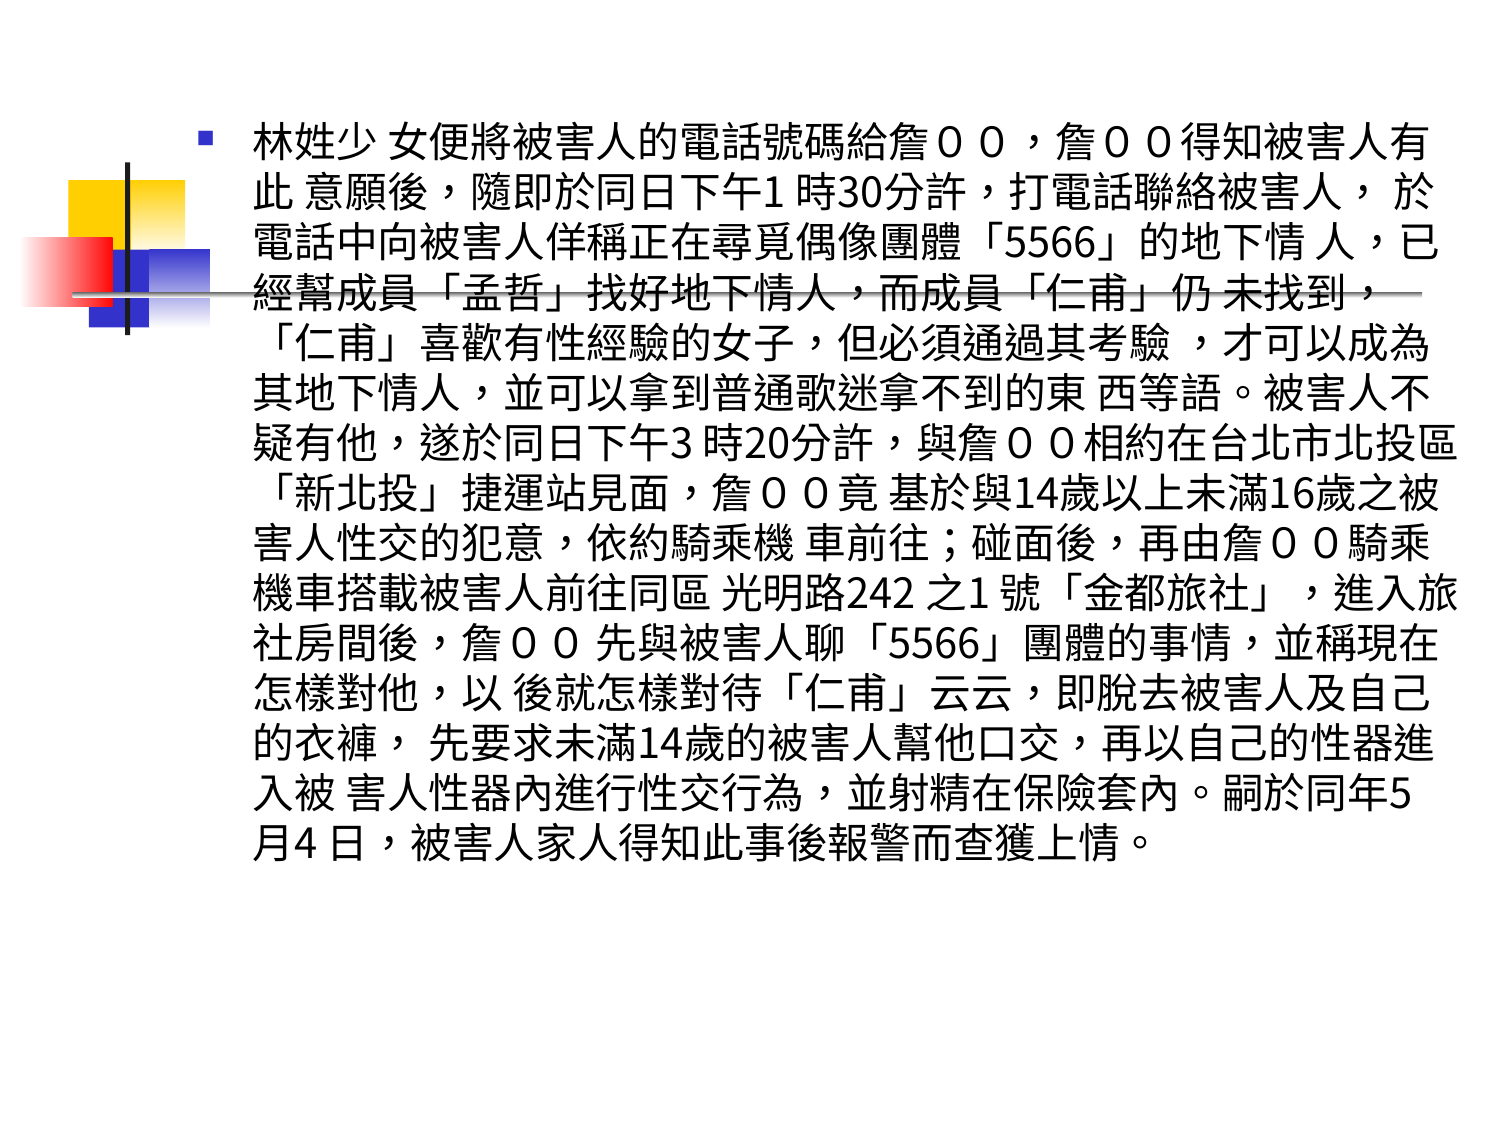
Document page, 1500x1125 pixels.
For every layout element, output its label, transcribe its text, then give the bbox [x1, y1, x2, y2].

list 林姓少 女便將被害人的電話號碼給詹００，詹００得知被害人有此 意願後，隨即於同日下午1 時30分許，打電話聯絡被害人， 於電話中向被害人佯稱正在尋覓偶像團體「5566」的地下情 人，已經幫成員「孟哲」找好地下情人，而成員「仁甫」仍 未找到，「仁甫」喜歡有性經驗的女子，但必須通過其考驗 ，才可以成為其地下情人，並可以拿到普通歌迷拿不到的東 西等語。被害人不疑有他，遂於同日下午3 時20分許，與詹００相約在台北市北投區「新北投」捷運站見面，詹００竟 基於與14歲以上未滿16歲之被害人性交的犯意，依約騎乘機 車前往；碰面後，再由詹００騎乘機車搭載被害人前往同區 光明路242 之1 號「金都旅社」，進入旅社房間後，詹００ 先與被害人聊「5566」團體的事情，並稱現在怎樣對他，以 後就怎樣對待「仁甫」云云，即脫去被害人及自己的衣褲， 先要求未滿14歲的被害人幫他口交，再以自己的性器進入被 害人性器內進行性交行為，並射精在保險套內。嗣於同年5 月4 日，被害人家人得知此事後報警而查獲上情。 [188, 101, 1469, 1007]
